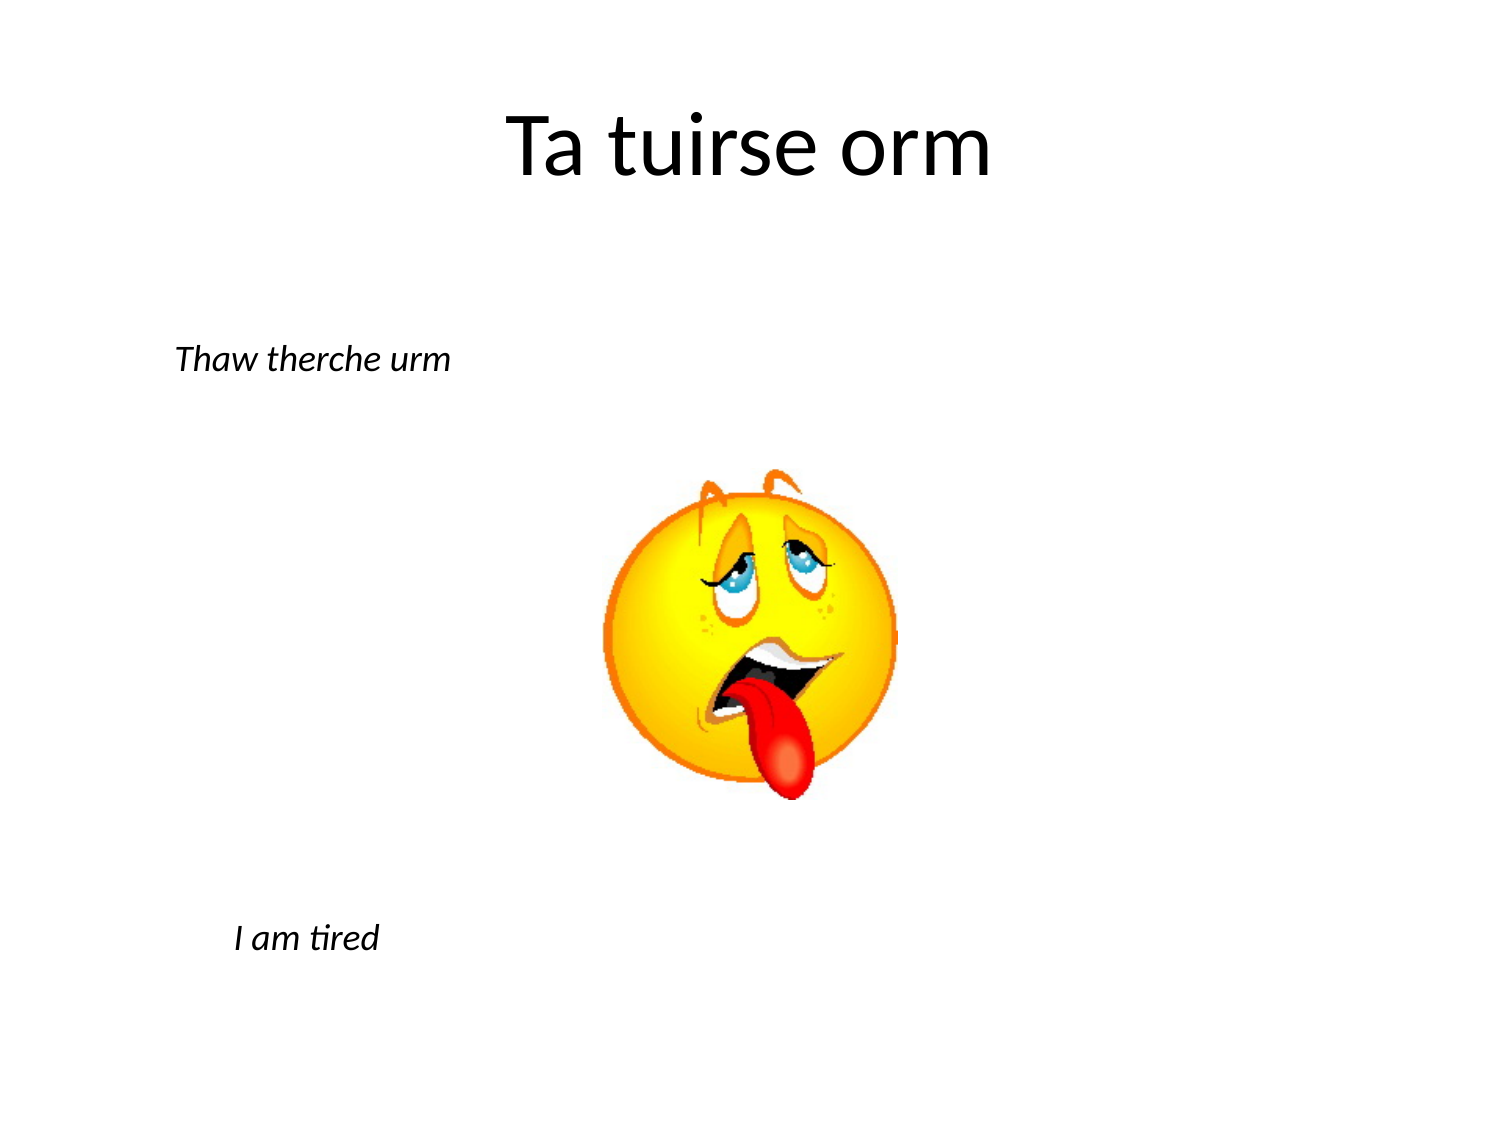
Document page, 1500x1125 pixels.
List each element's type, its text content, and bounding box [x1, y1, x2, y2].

text_box Thaw therche urm [159, 326, 585, 387]
text_box I am tired [218, 905, 656, 966]
picture [602, 468, 898, 800]
title Ta tuirse orm [75, 45, 1426, 233]
